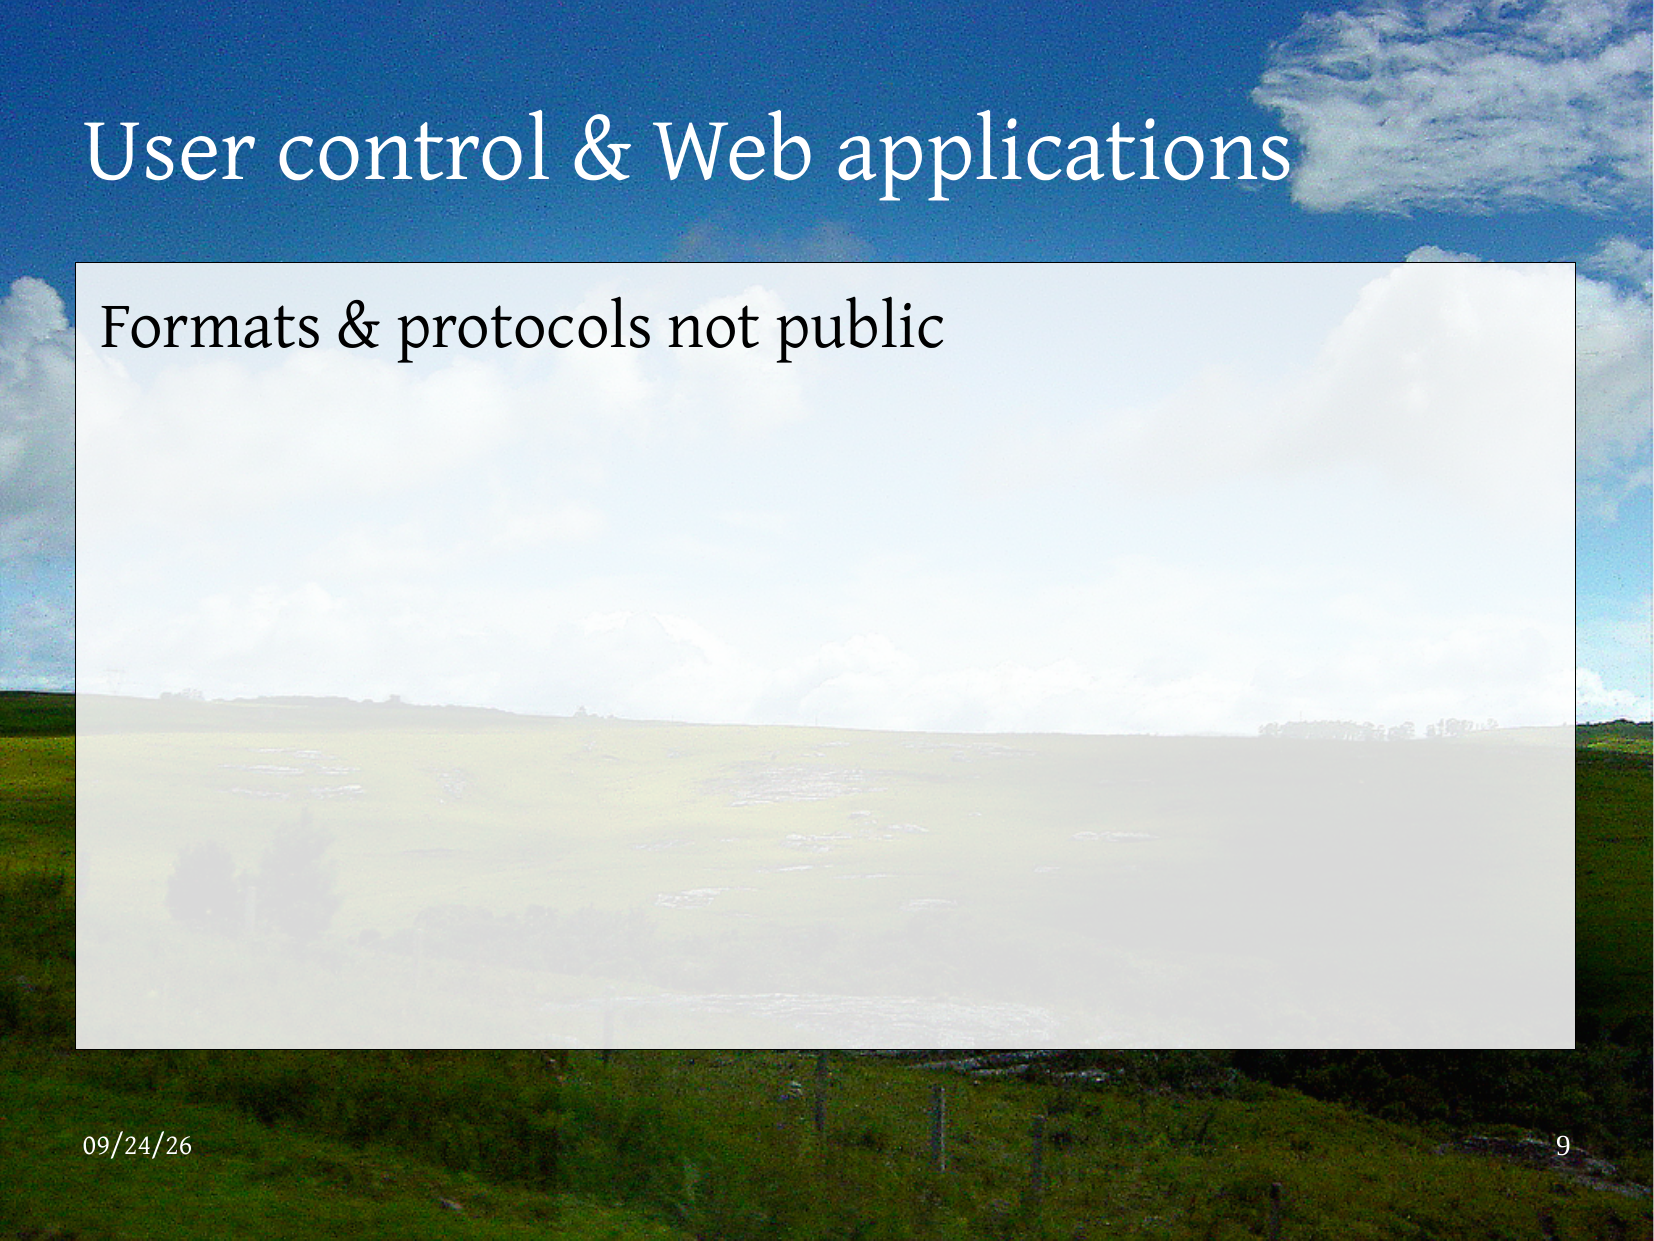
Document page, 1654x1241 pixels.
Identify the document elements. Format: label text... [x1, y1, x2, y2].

list Formats & protocols not public [82, 290, 1571, 1094]
picture [0, 0, 1654, 1241]
title User control & Web applications [82, 56, 1571, 250]
